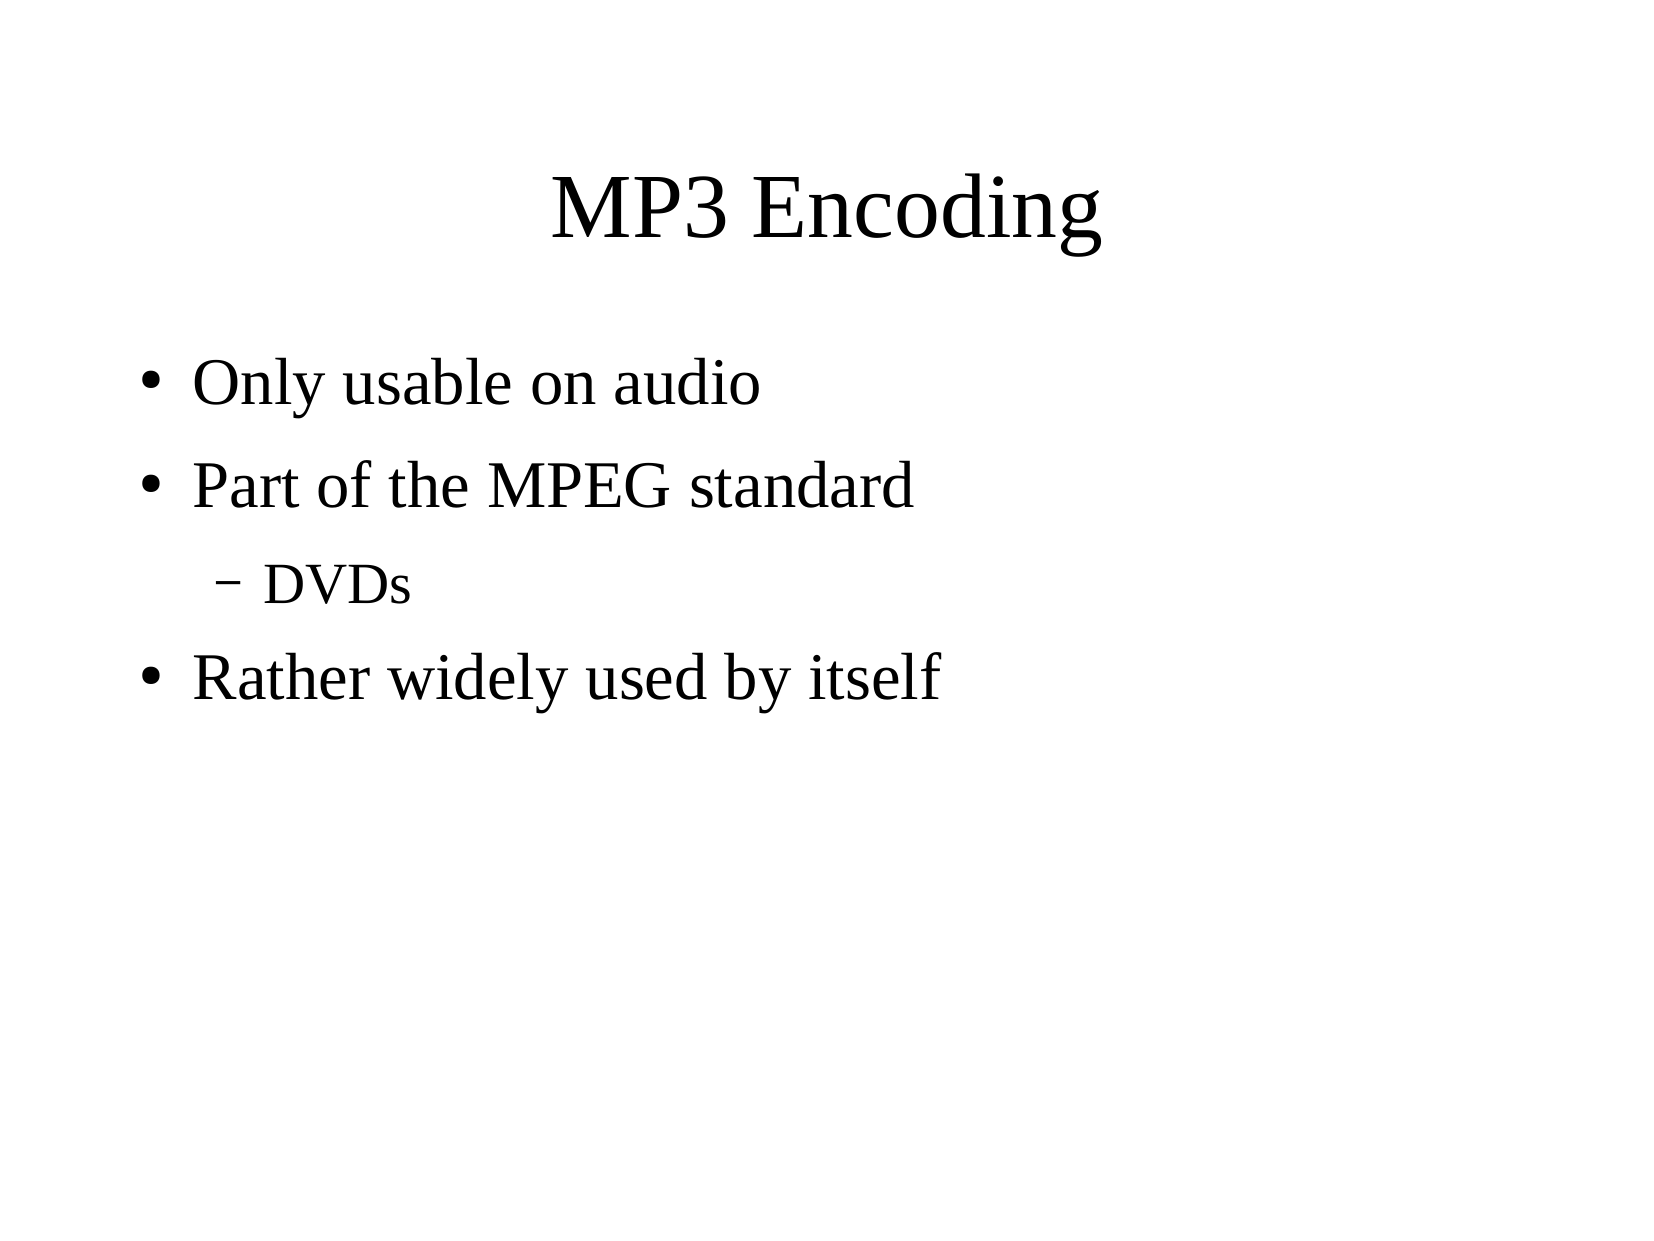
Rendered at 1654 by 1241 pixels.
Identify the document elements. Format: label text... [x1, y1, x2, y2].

list Only usable on audio Part of the MPEG standard DVDs Rather widely used by itself [121, 344, 1534, 1127]
title MP3 Encoding [121, 102, 1534, 311]
